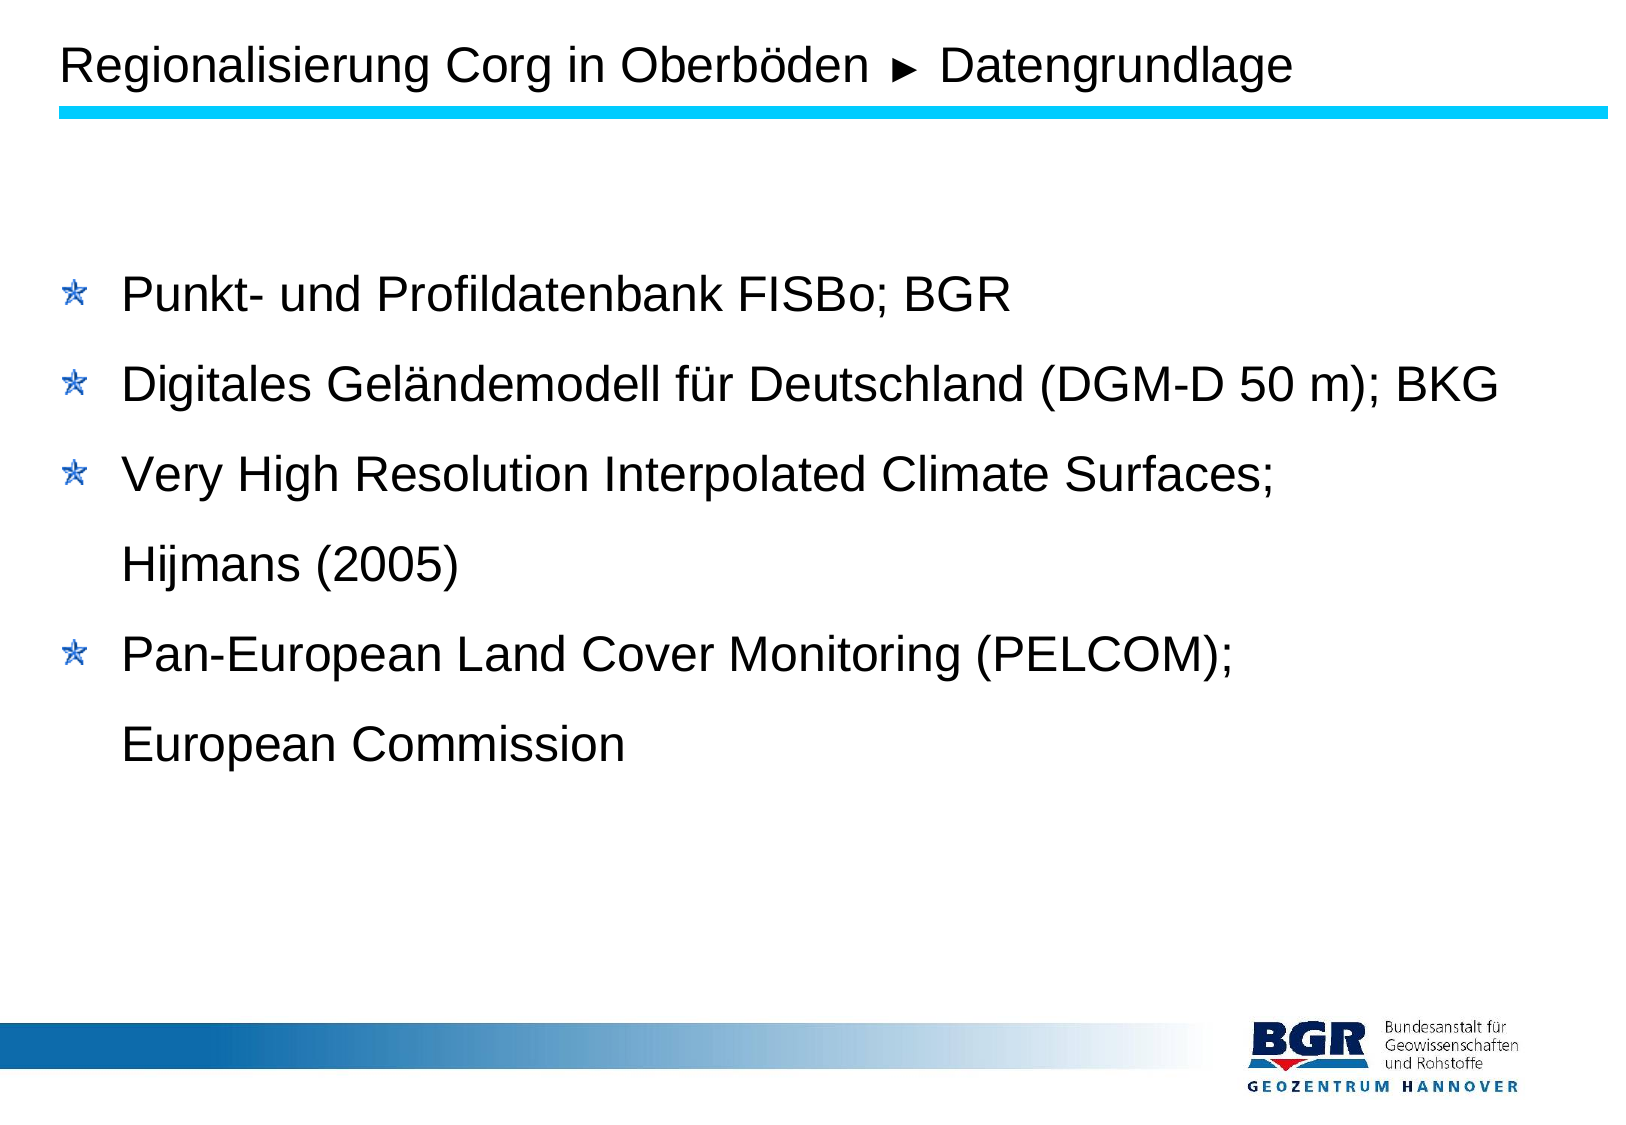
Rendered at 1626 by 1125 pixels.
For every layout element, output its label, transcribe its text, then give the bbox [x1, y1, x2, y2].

text_box Regionalisierung Corg in Oberböden ► Datengrundlage [45, 24, 1310, 100]
text_box Punkt- und Profildatenbank FISBo; BGR Digitales Geländemodell für Deutschland (DGM-D 50 m); BKG Very High Resolution Interpolated Climate Surfaces; Hijmans (2005) Pan-European Land Cover Monitoring (PELCOM); European Commission [47, 224, 1517, 780]
picture [0, 1016, 1590, 1100]
